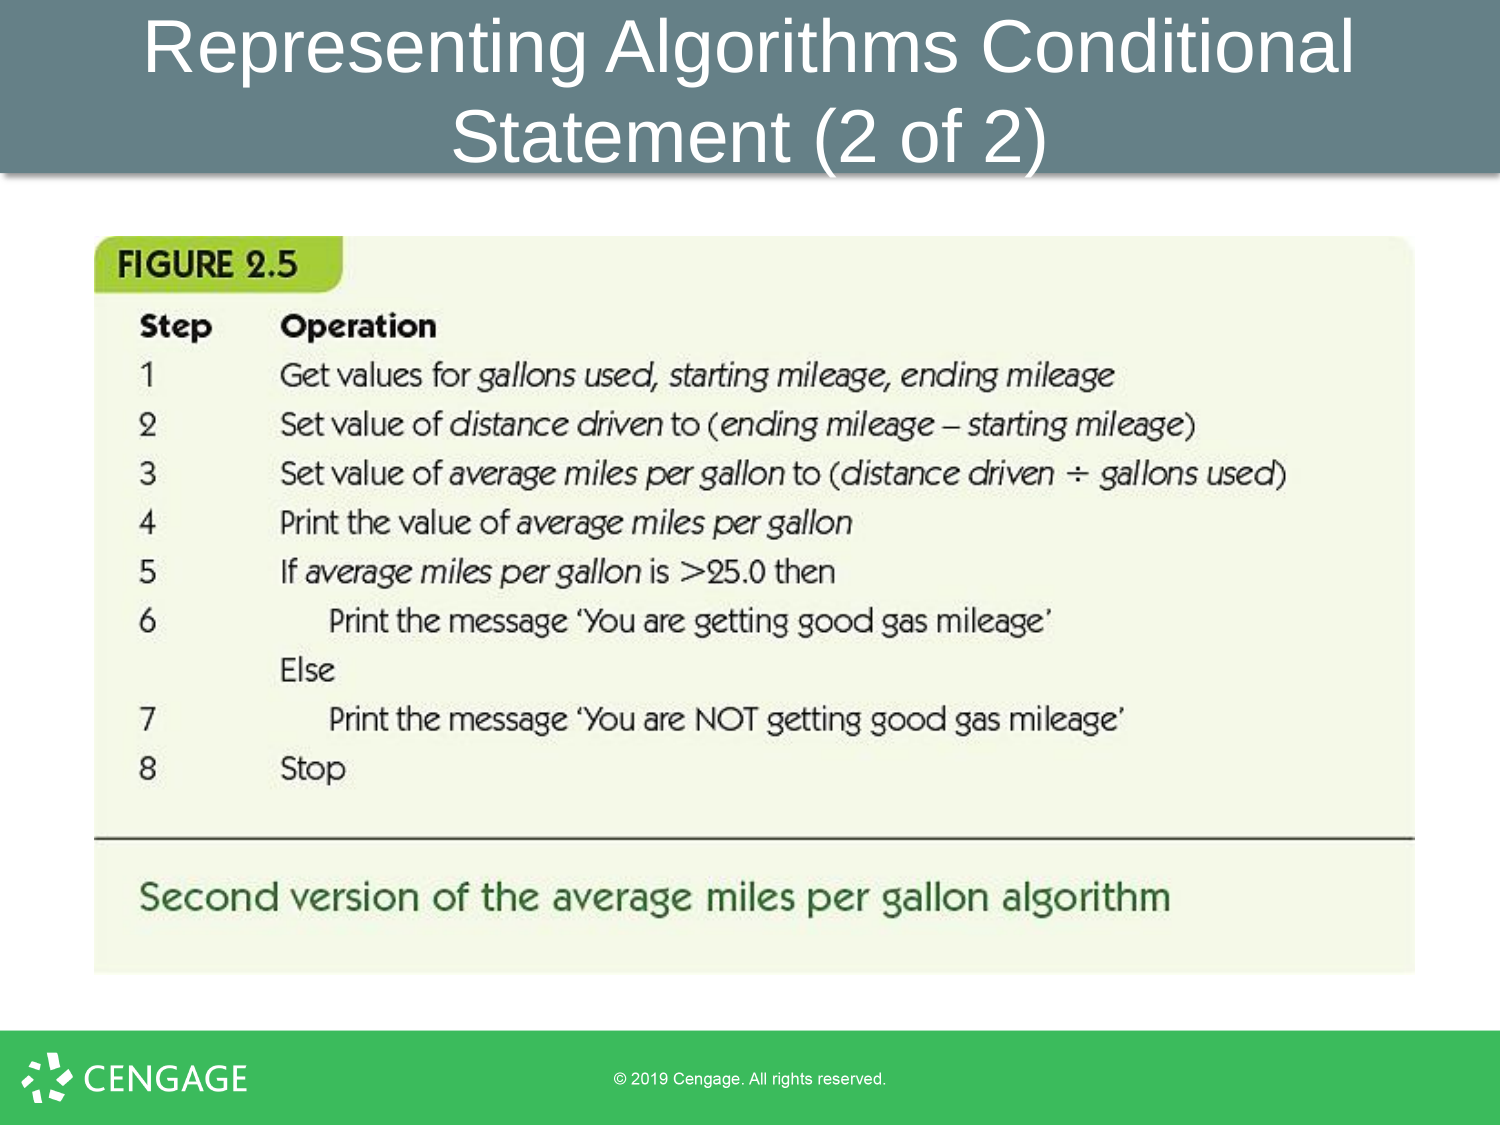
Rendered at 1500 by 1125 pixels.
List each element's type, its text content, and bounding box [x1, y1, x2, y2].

picture [0, 174, 1500, 1125]
title Representing Algorithms Conditional Statement (2 of 2) [0, 0, 1500, 174]
